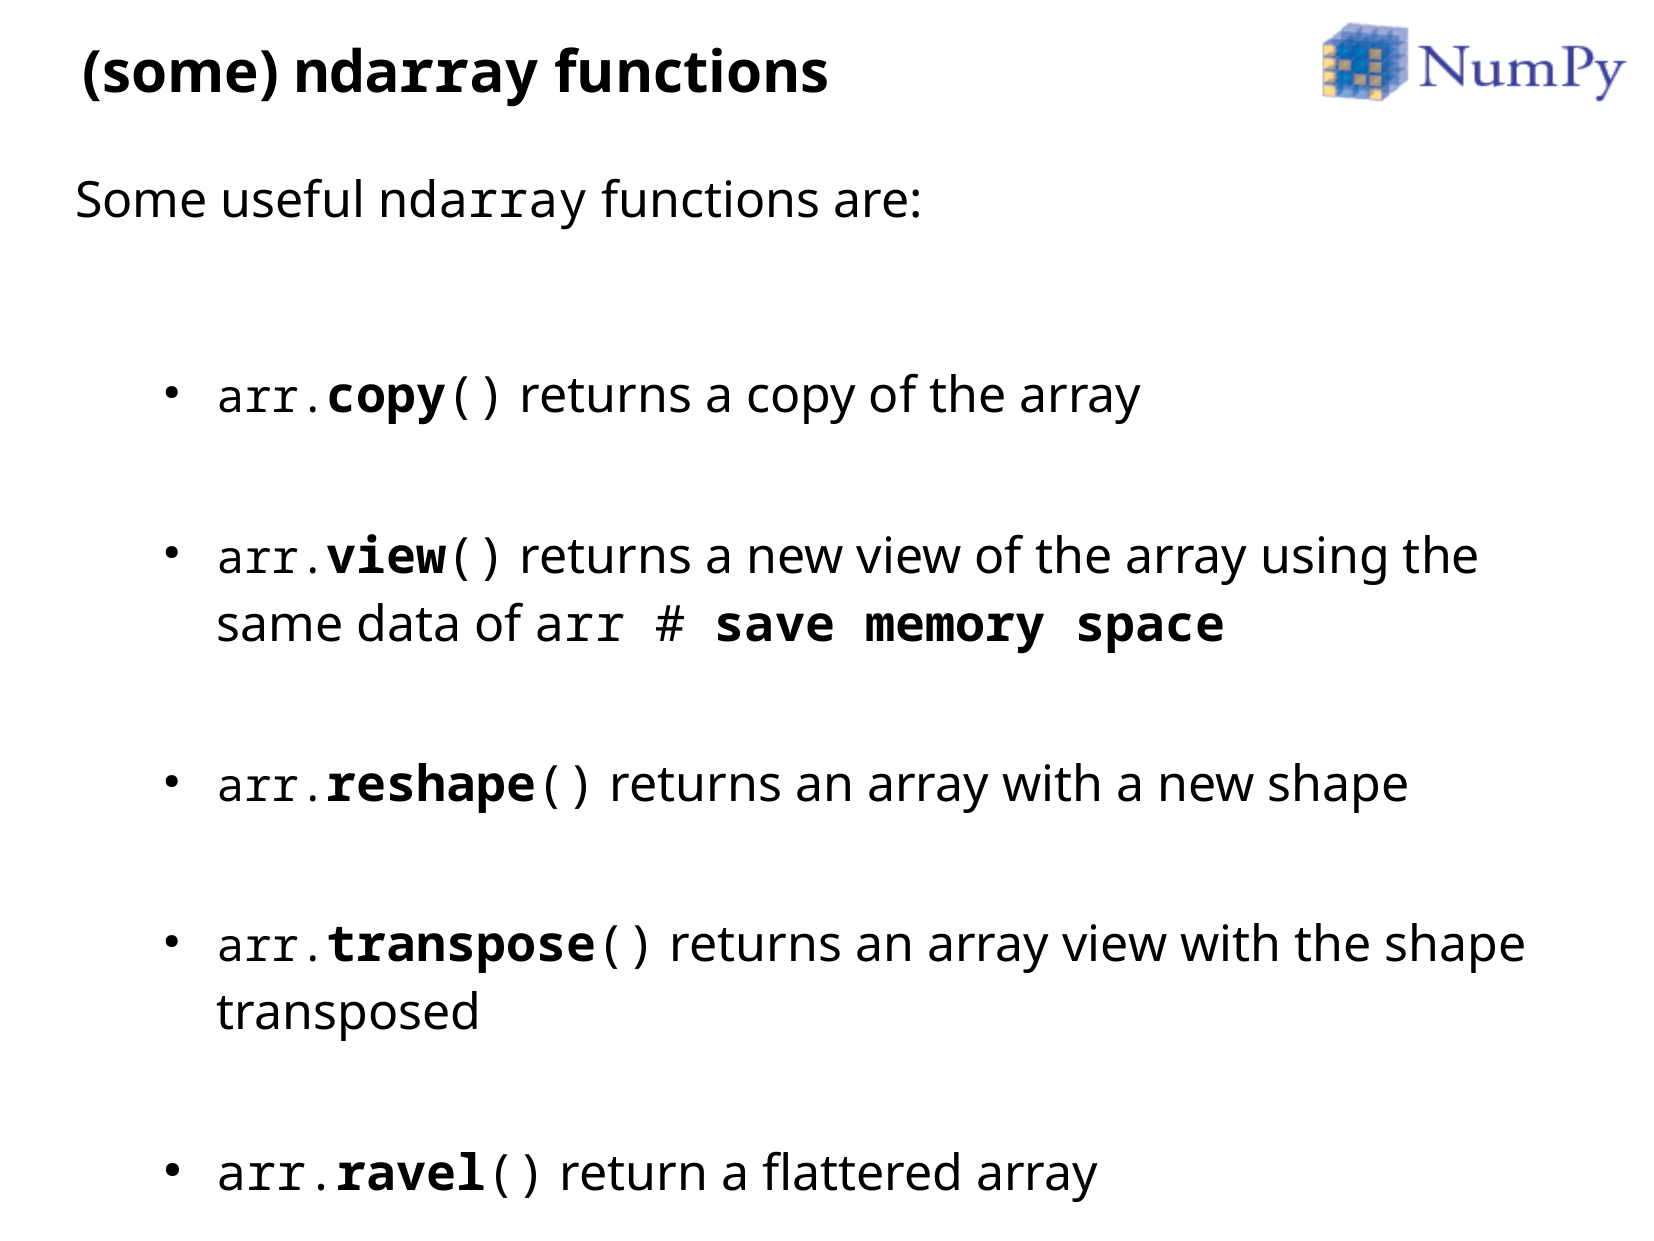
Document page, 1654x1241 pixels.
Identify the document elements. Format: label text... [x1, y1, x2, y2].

picture [1302, 13, 1635, 113]
list Some useful ndarray functions are: arr.copy() returns a copy of the array arr.view() returns a new view of the array using the same data of arr # save memory space arr.reshape() returns an array with a new shape arr.transpose() returns an array view with the shape transposed arr.ravel() return a flattered array [75, 164, 1618, 1241]
title (some) ndarray functions [82, 15, 1571, 125]
